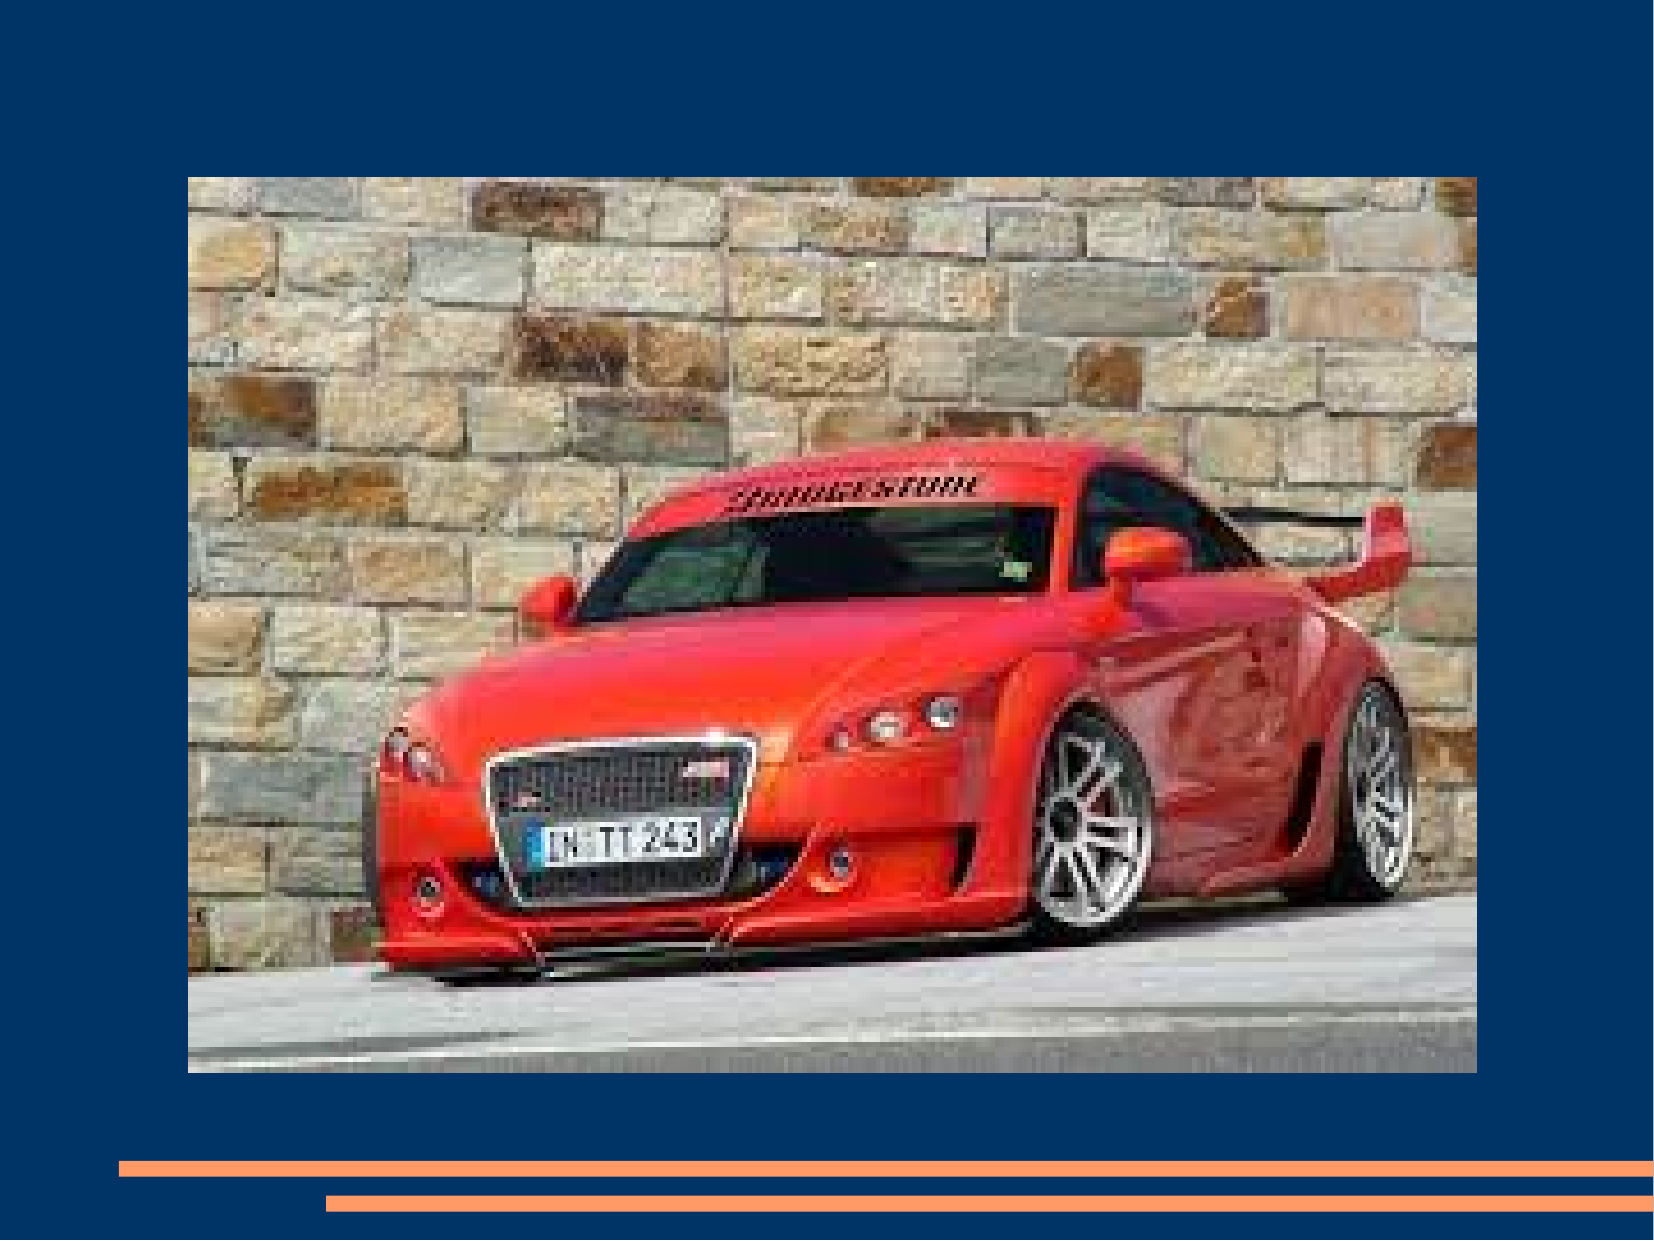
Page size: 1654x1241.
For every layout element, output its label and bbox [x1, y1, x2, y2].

picture [188, 177, 1477, 1073]
